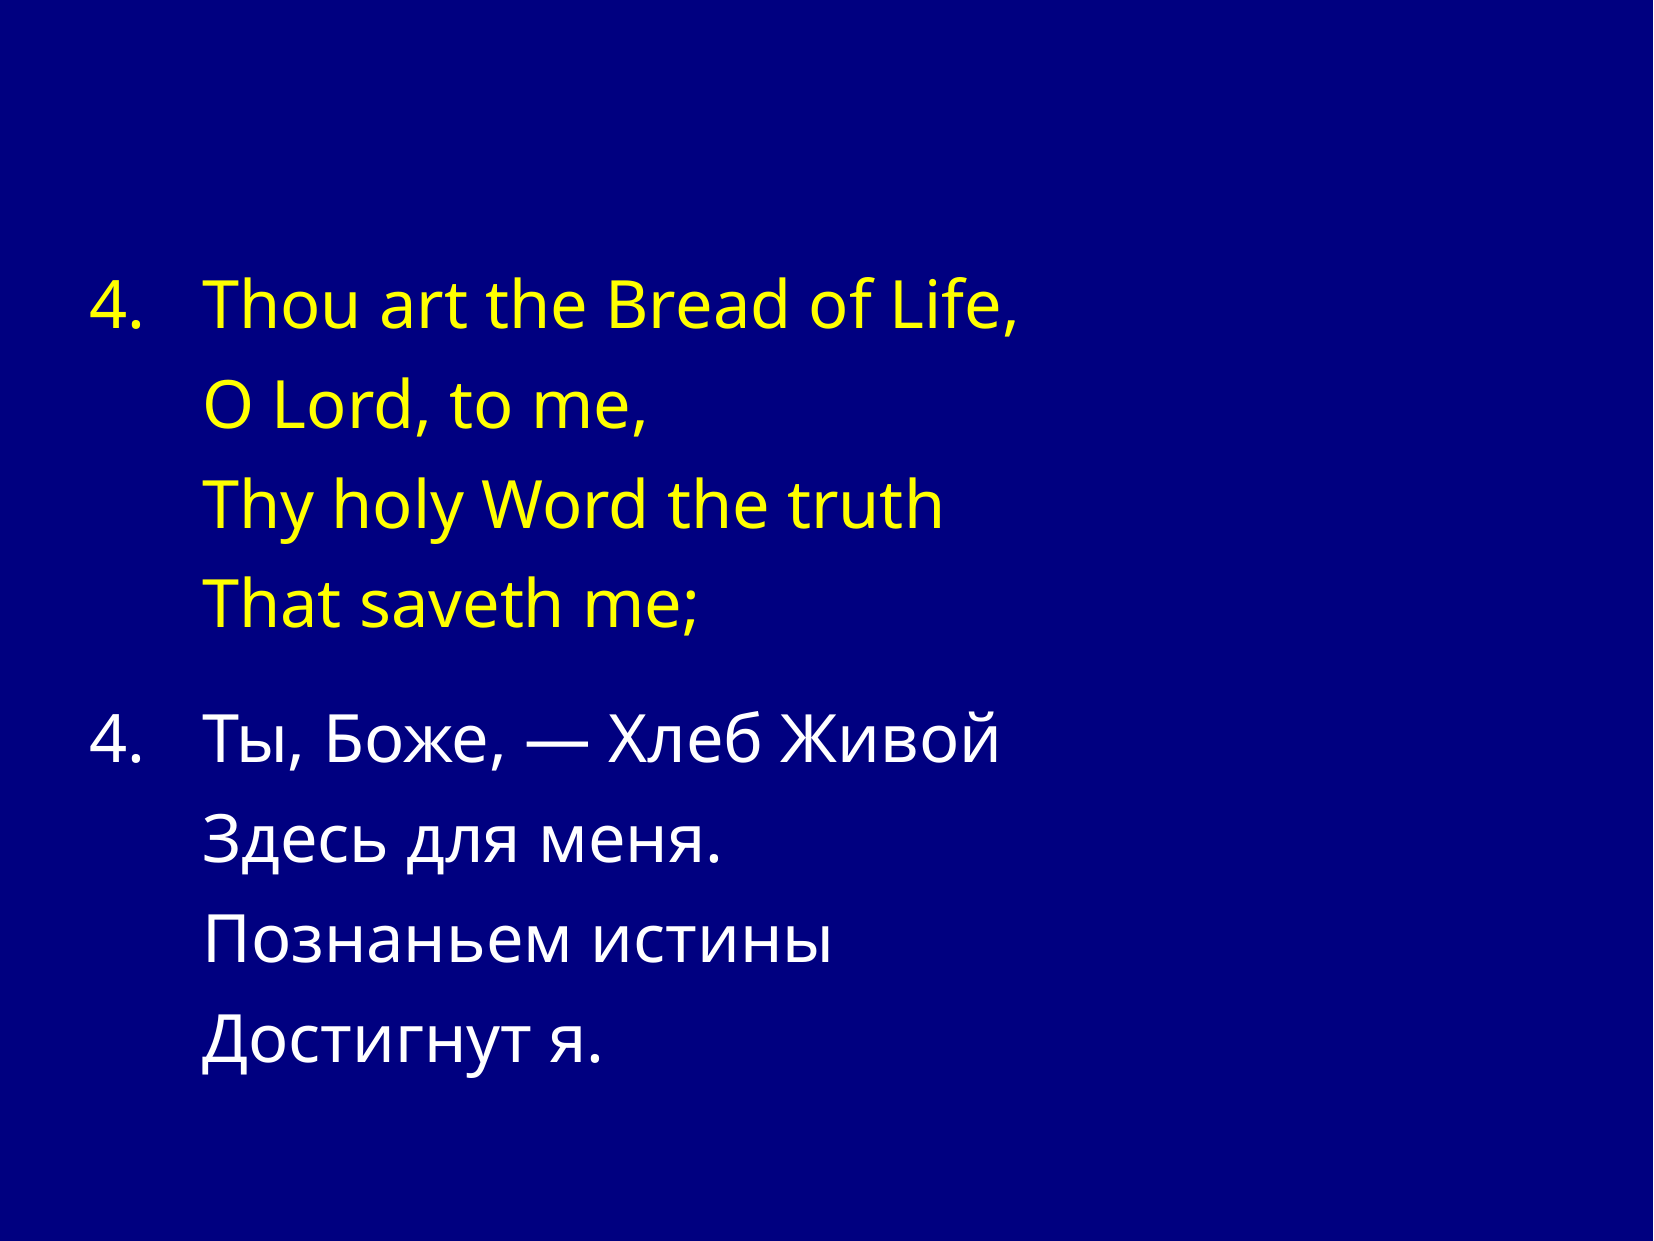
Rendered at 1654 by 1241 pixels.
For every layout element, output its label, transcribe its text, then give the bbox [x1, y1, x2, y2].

text_box 4. Thou art the Bread of Life, O Lord, to me, Thy holy Word the truth That saveth me; [75, 150, 1576, 638]
text_box 4. Ты, Боже, — Хлеб Живой Здесь для меня. Познаньем истины Достигнут я. [75, 675, 1576, 1163]
